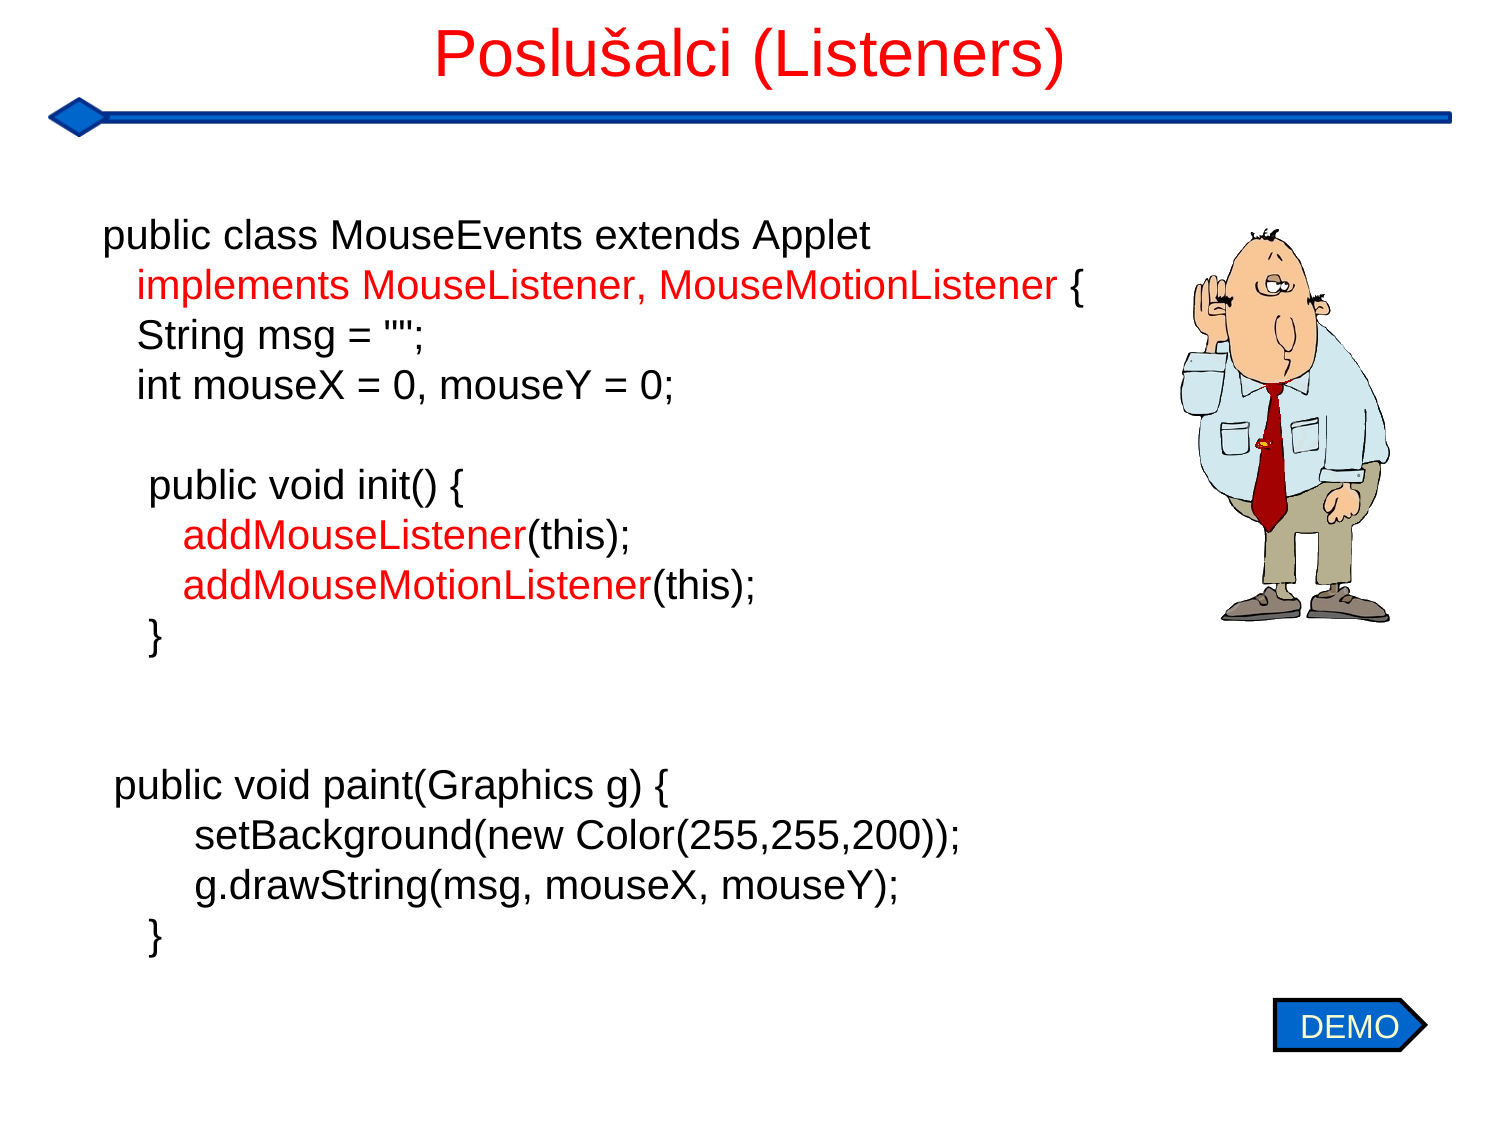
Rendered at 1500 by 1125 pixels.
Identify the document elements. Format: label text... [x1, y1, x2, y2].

text_box public class MouseEvents extends Applet implements MouseListener, MouseMotionListener { String msg = ""; int mouseX = 0, mouseY = 0; public void init() { addMouseListener(this); addMouseMotionListener(this); } public void paint(Graphics g) { setBackground(new Color(255,255,200)); g.drawString(msg, mouseX, mouseY); } [87, 200, 1101, 966]
picture [1175, 224, 1394, 627]
picture [48, 100, 1452, 137]
title Poslušalci (Listeners) [12, 0, 1488, 100]
text_box DEMO [1275, 999, 1426, 1051]
